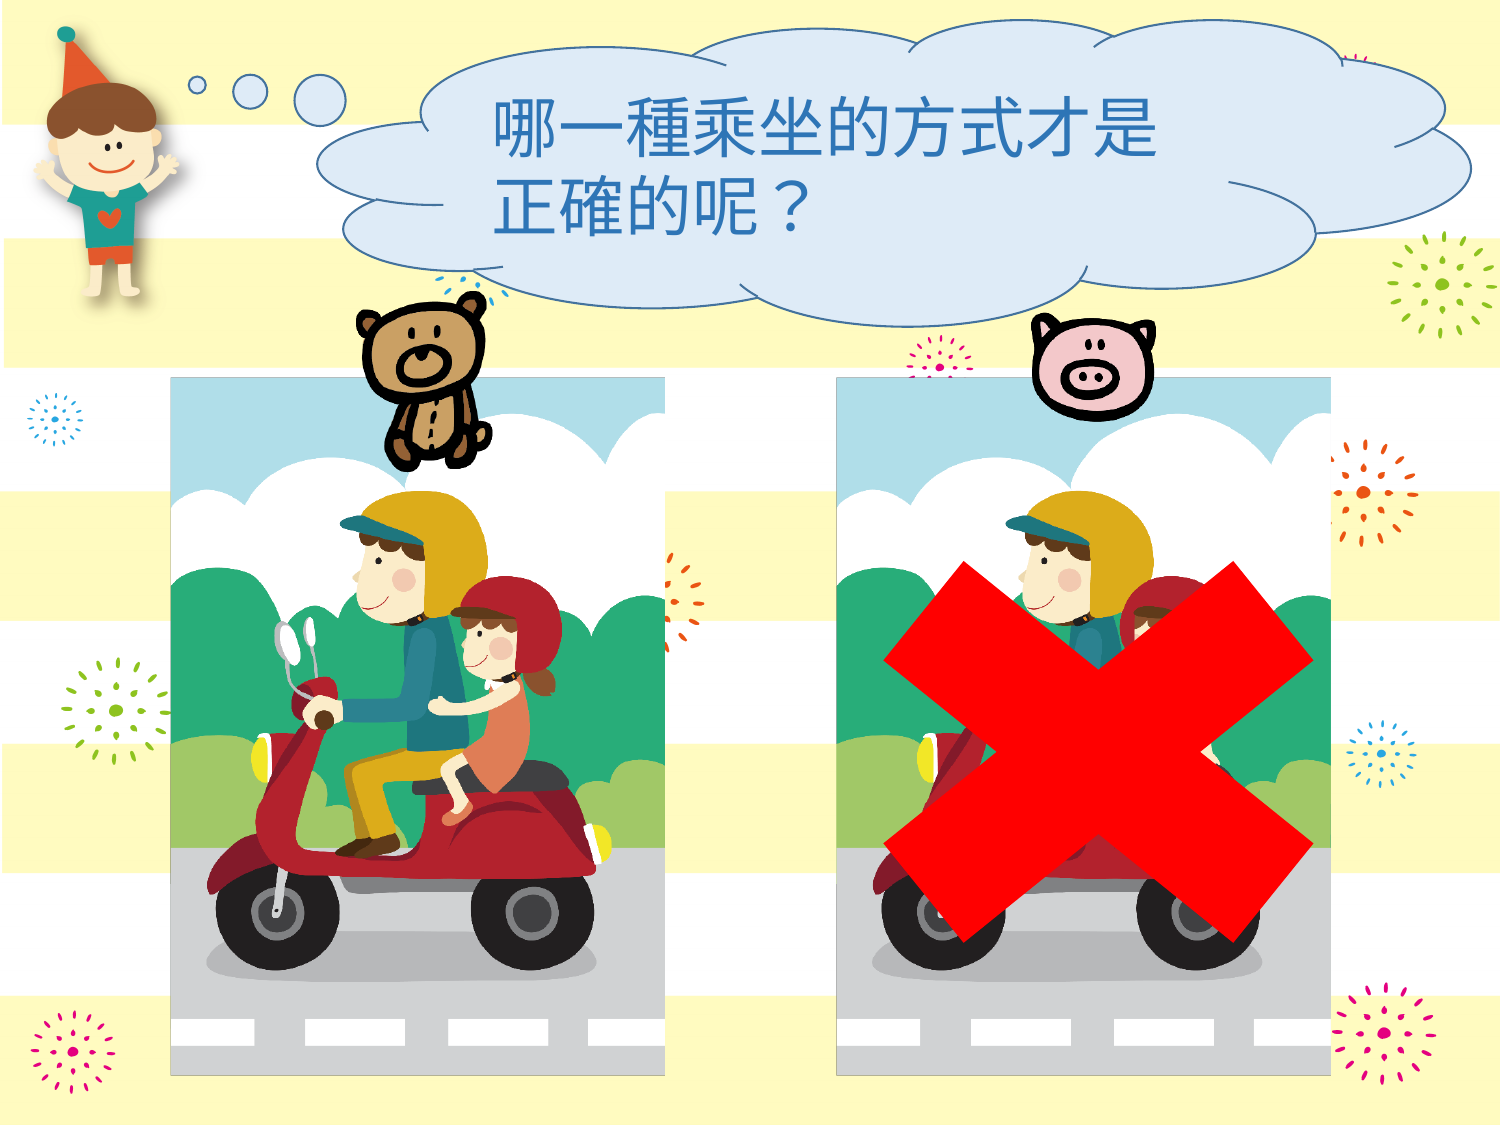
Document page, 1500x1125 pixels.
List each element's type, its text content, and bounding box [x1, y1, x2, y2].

text_box 哪一種乘坐的方式才是正確的呢？ [233, 74, 268, 109]
text_box 哪一種乘坐的方式才是正確的呢？ [294, 74, 346, 127]
text_box [883, 560, 1314, 943]
text_box 哪一種乘坐的方式才是正確的呢？ [188, 76, 206, 94]
picture [0, 0, 1500, 1125]
text_box 哪一種乘坐的方式才是正確的呢？ [317, 20, 1472, 327]
